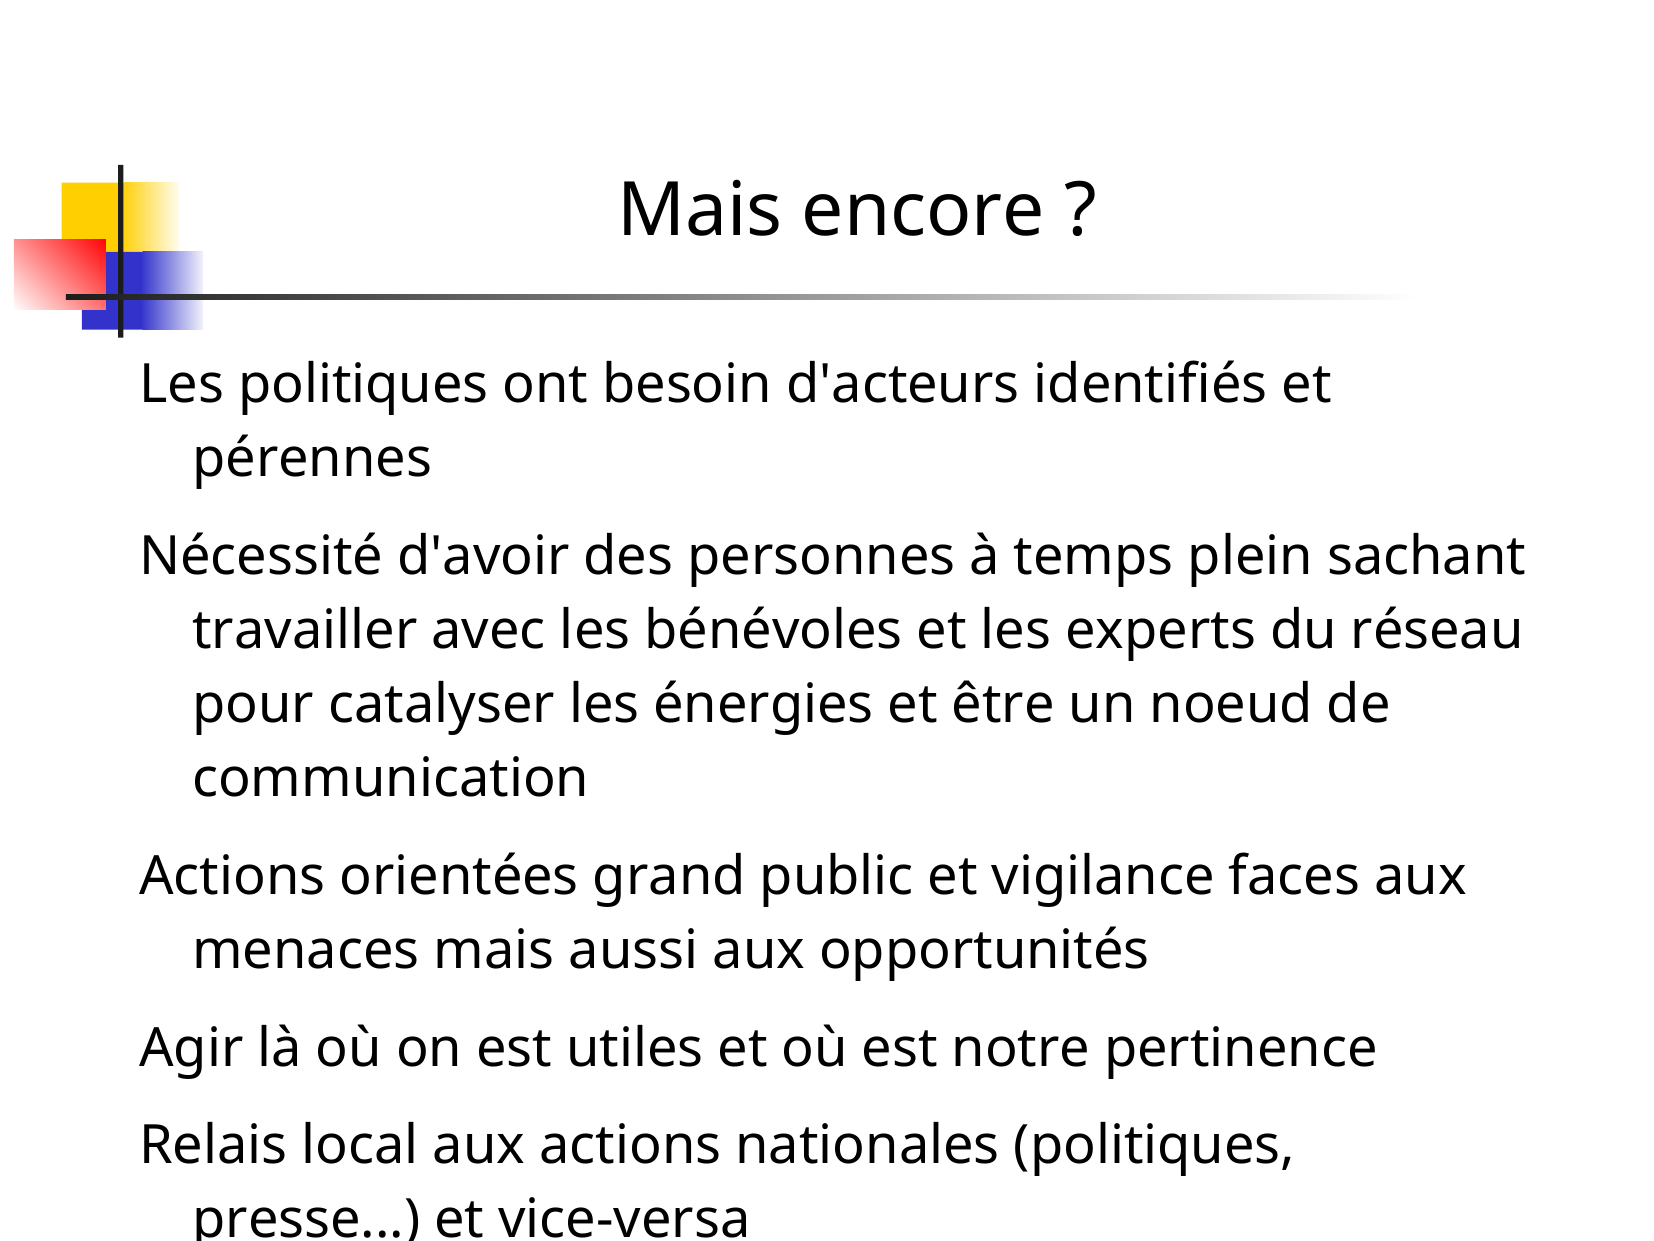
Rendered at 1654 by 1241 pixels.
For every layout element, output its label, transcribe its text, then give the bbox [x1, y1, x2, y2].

title Mais encore ? [121, 110, 1534, 303]
list Les politiques ont besoin d'acteurs identifiés et pérennes Nécessité d'avoir des personnes à temps plein sachant travailler avec les bénévoles et les experts du réseau pour catalyser les énergies et être un noeud de communication Actions orientées grand public et vigilance faces aux menaces mais aussi aux opportunités Agir là où on est utiles et où est notre pertinence Relais local aux actions nationales (politiques, presse...) et vice-versa [121, 344, 1534, 1233]
